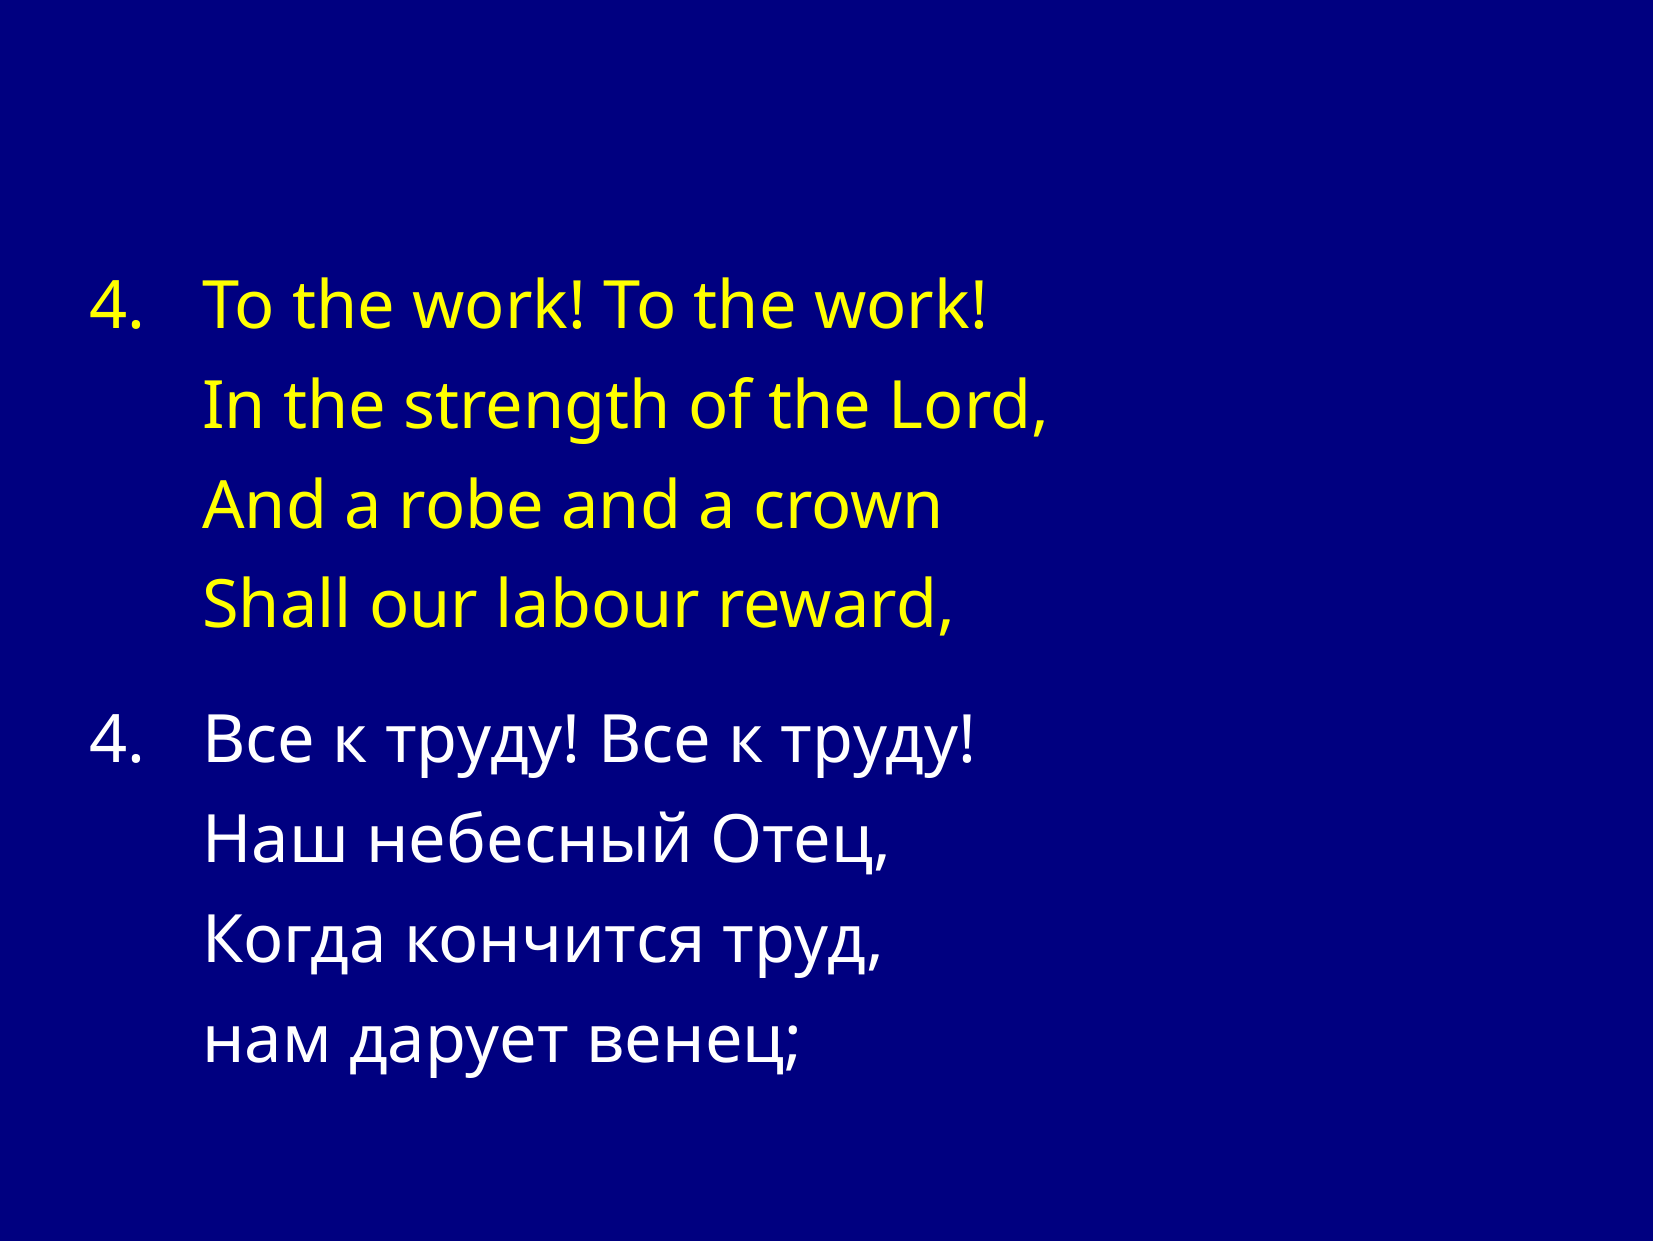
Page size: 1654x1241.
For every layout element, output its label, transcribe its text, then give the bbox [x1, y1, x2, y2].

text_box 4. To the work! To the work! In the strength of the Lord, And a robe and a crown Shall our labour reward, [75, 150, 1576, 638]
text_box 4. Все к труду! Все к труду! Наш небесный Отец, Когда кончится труд, нам дарует венец; [75, 675, 1576, 1163]
